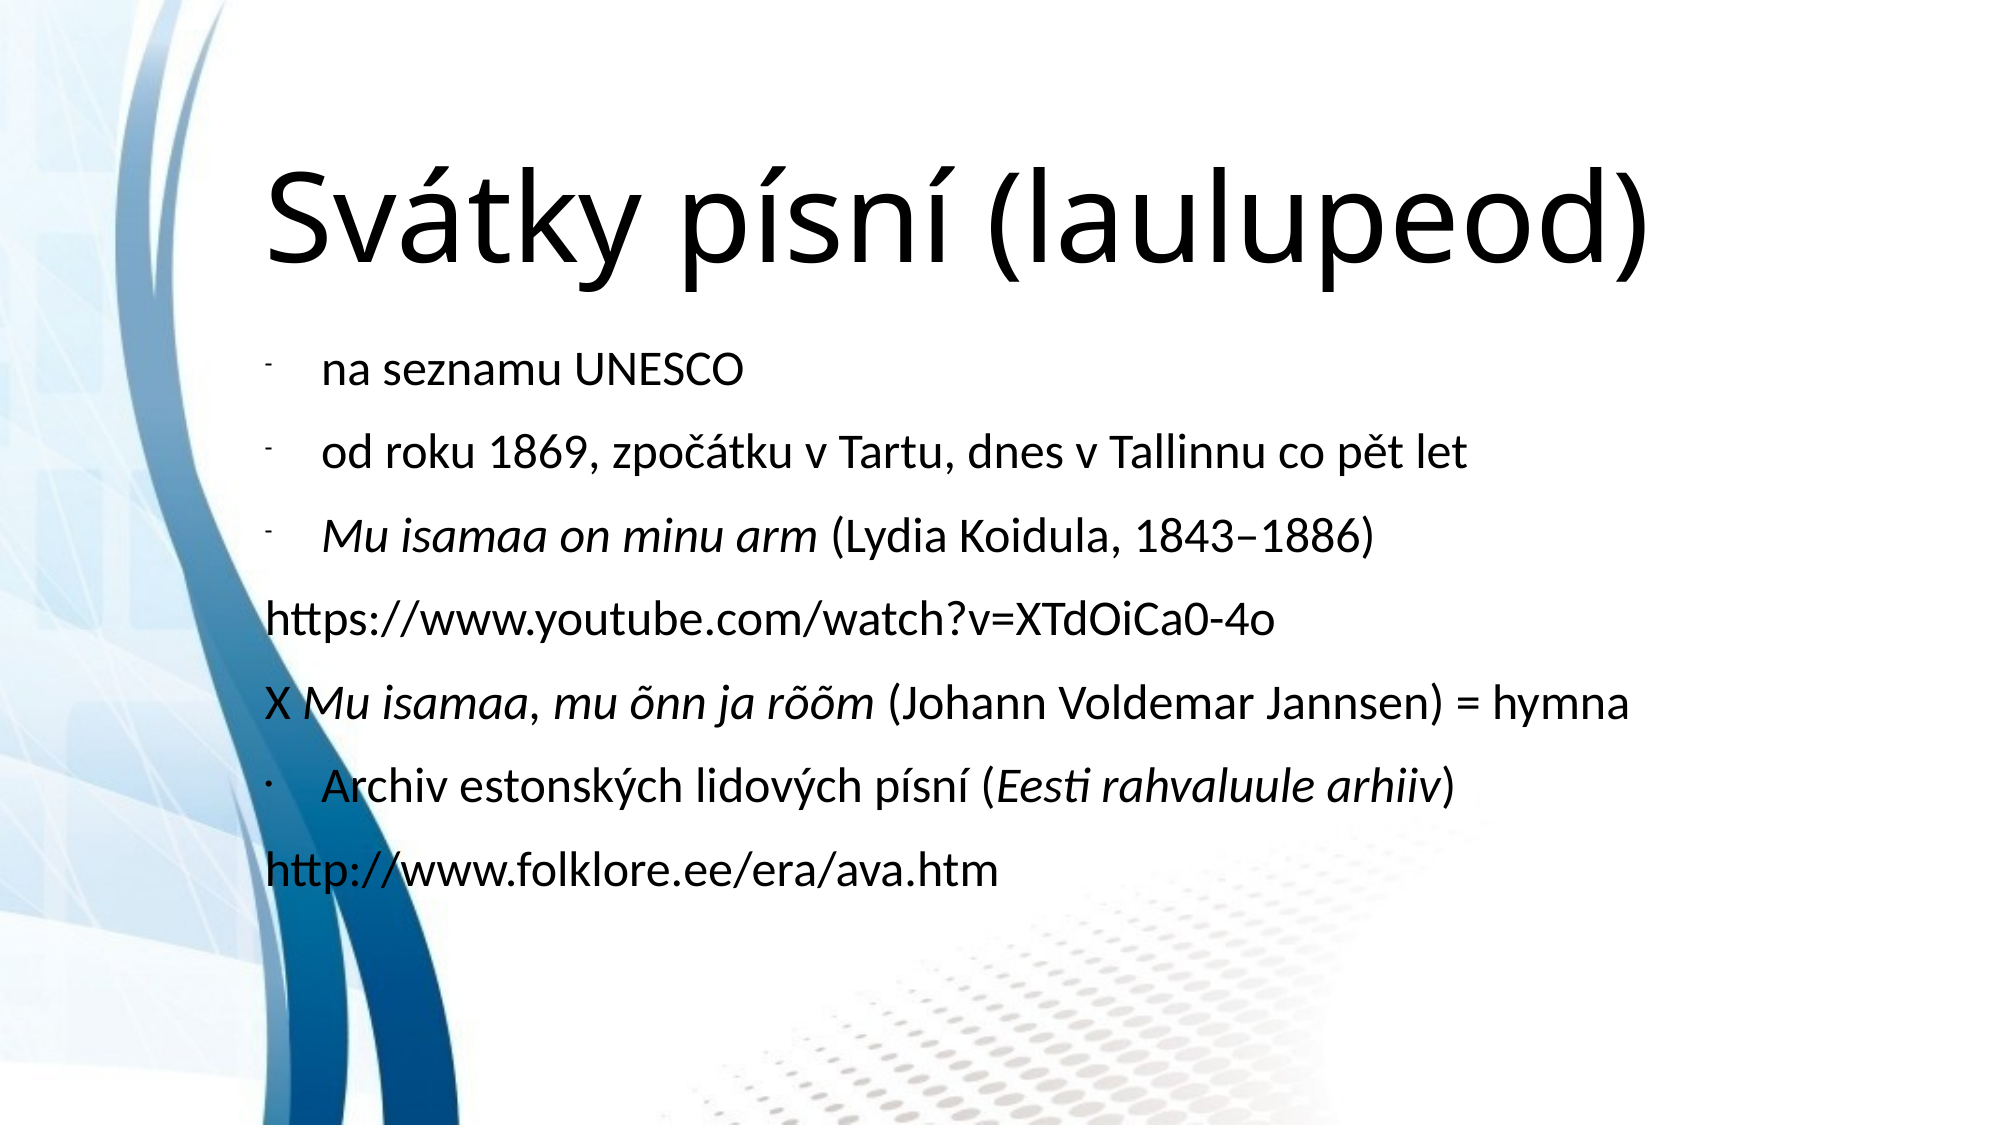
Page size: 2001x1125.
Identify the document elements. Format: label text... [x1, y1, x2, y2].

picture [330, 869, 341, 883]
picture [608, 865, 622, 883]
picture [863, 863, 875, 881]
picture [0, 0, 1495, 1125]
picture [456, 863, 467, 881]
picture [799, 875, 810, 883]
subtitle na seznamu UNESCO od roku 1869, zpočátku v Tartu, dnes v Tallinnu co pět let Mu isamaa on minu arm (Lydia Koidula, 1843–1886) https://www.youtube.com/watch?v=XTdOiCa0-4o X Mu isamaa, mu õnn ja rõõm (Johann Voldemar Jannsen) = hymna Archiv estonských lidových písní (Eesti rahvaluule arhiiv) http://www.folklore.ee/era/ava.htm [249, 334, 1750, 863]
picture [689, 865, 702, 871]
picture [536, 865, 550, 883]
picture [651, 865, 664, 871]
picture [477, 863, 488, 880]
picture [575, 863, 584, 872]
picture [420, 863, 431, 881]
title Svátky písní (laulupeod) [249, 121, 1750, 297]
picture [757, 865, 770, 871]
picture [886, 875, 897, 883]
picture [405, 863, 416, 880]
picture [492, 863, 503, 881]
picture [841, 875, 852, 883]
picture [441, 863, 452, 880]
picture [714, 865, 727, 871]
